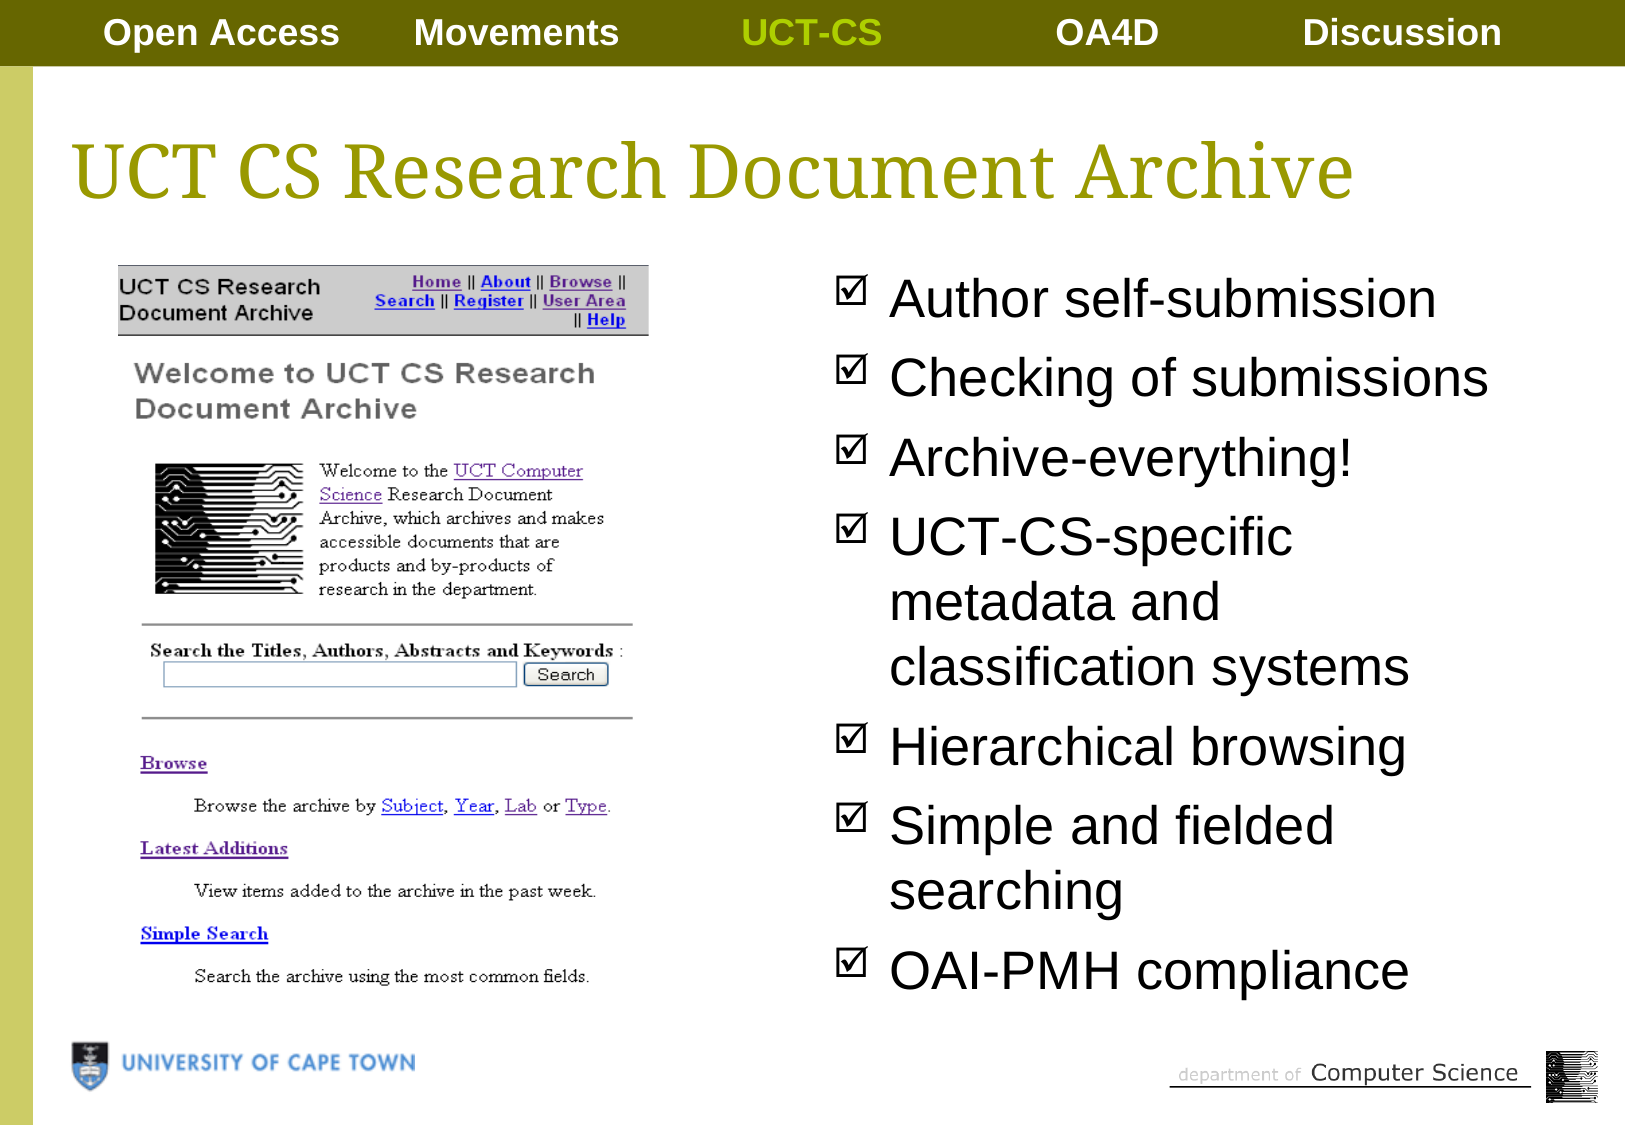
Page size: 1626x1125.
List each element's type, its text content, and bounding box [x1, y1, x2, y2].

picture [61, 1024, 415, 1103]
text_box Open Access Movements UCT-CS OA4D Discussion [29, 0, 1595, 60]
picture [1169, 1043, 1532, 1091]
picture [1546, 1051, 1598, 1103]
text_box Author self-submission Checking of submissions Archive-everything! UCT-CS-specific metadata and classification systems Hierarchical browsing Simple and fielded searching OAI-PMH compliance [818, 255, 1544, 1021]
text_box [118, 265, 649, 997]
title UCT CS Research Document Archive [56, 86, 1543, 229]
